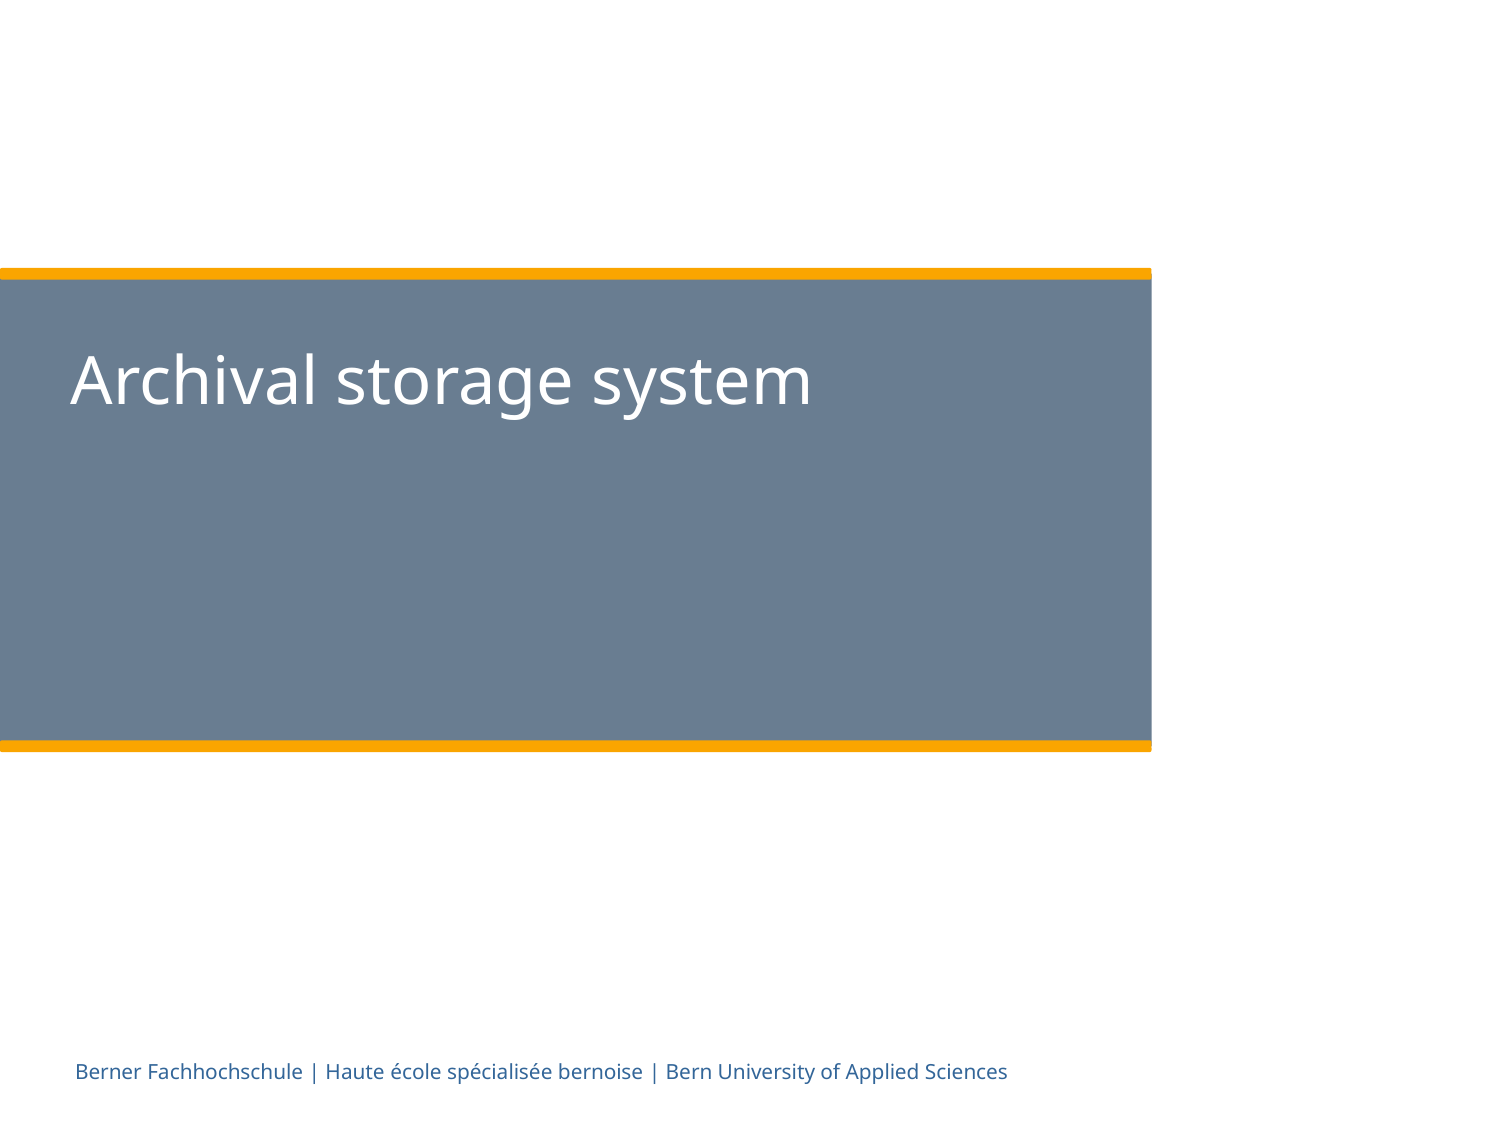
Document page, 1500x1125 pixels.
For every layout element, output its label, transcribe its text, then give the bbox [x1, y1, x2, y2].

title Archival storage system [70, 320, 1152, 438]
